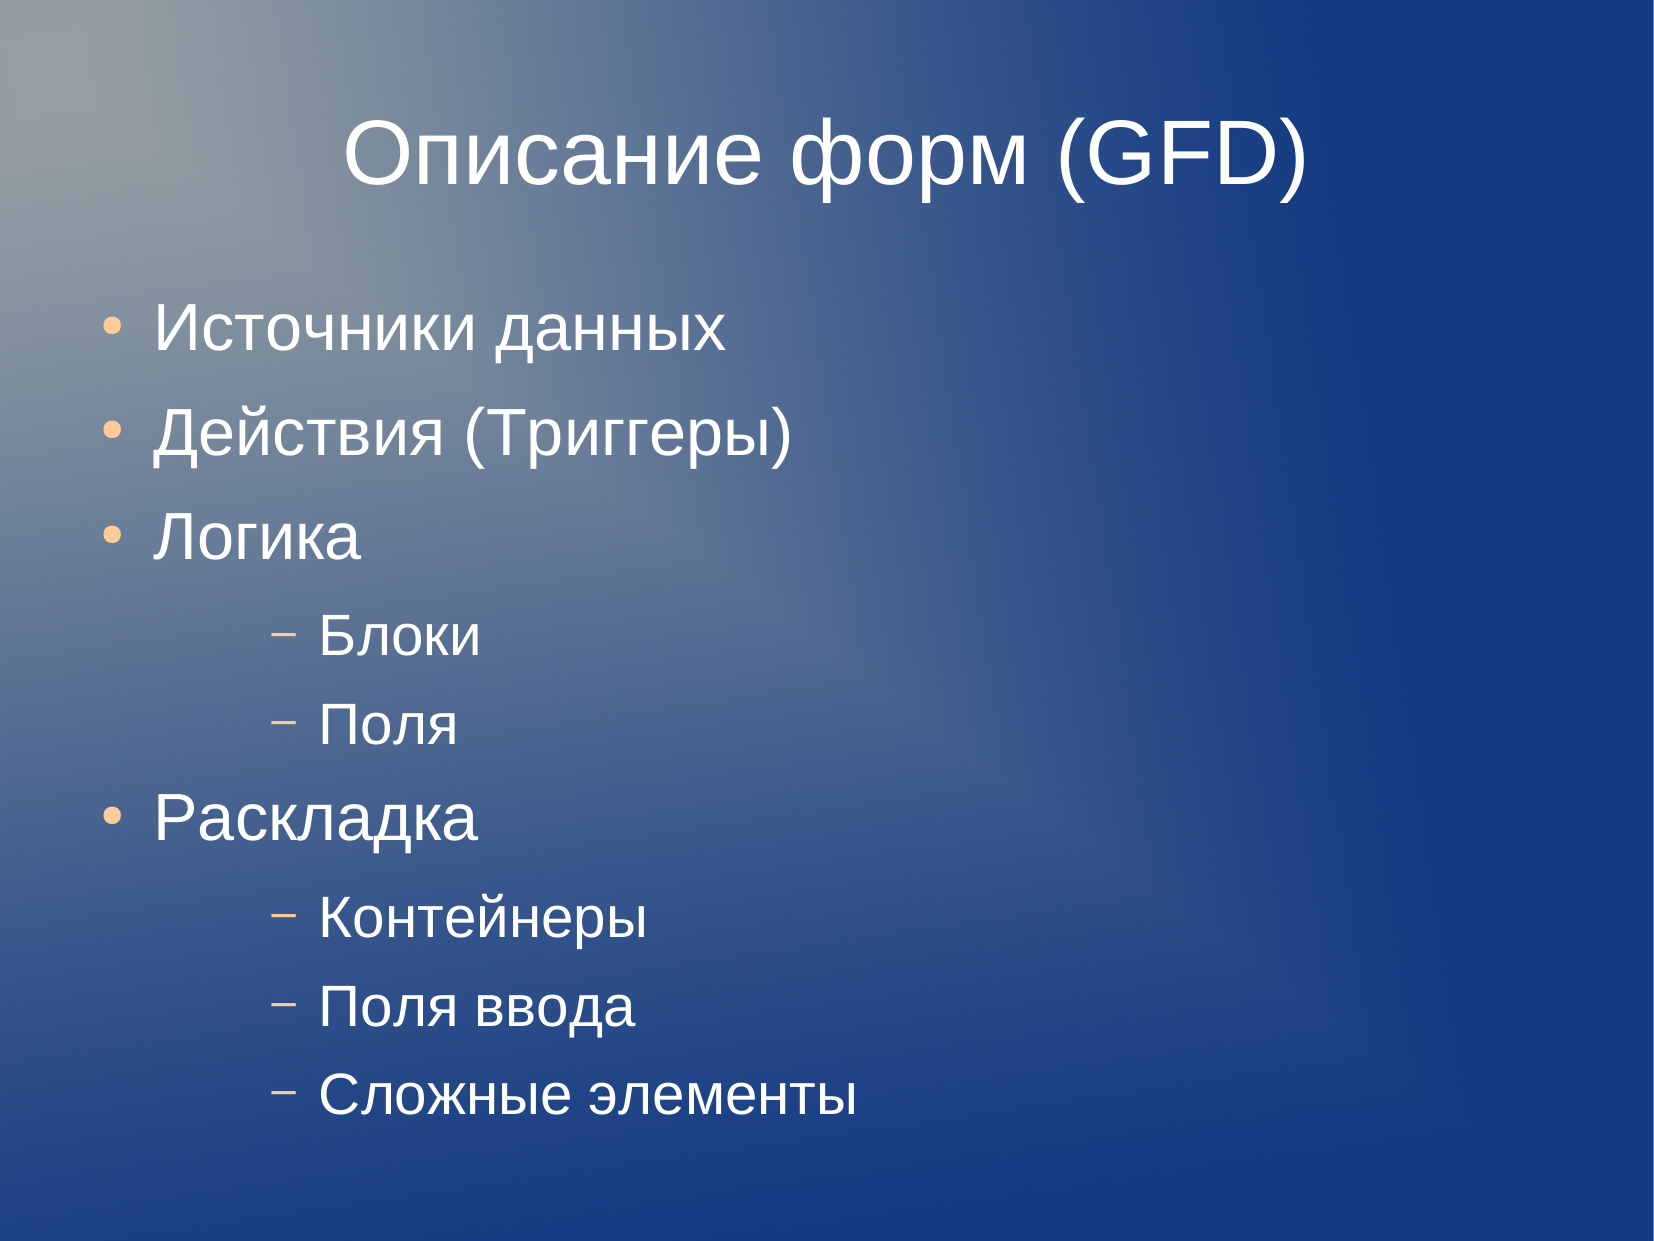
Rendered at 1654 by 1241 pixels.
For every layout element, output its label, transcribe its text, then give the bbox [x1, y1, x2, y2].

title Описание форм (GFD) [82, 49, 1571, 257]
picture [0, 0, 1654, 1241]
list Источники данных Действия (Триггеры) Логика Блоки Поля Раскладка Контейнеры Поля ввода Сложные элементы [82, 290, 1571, 1128]
